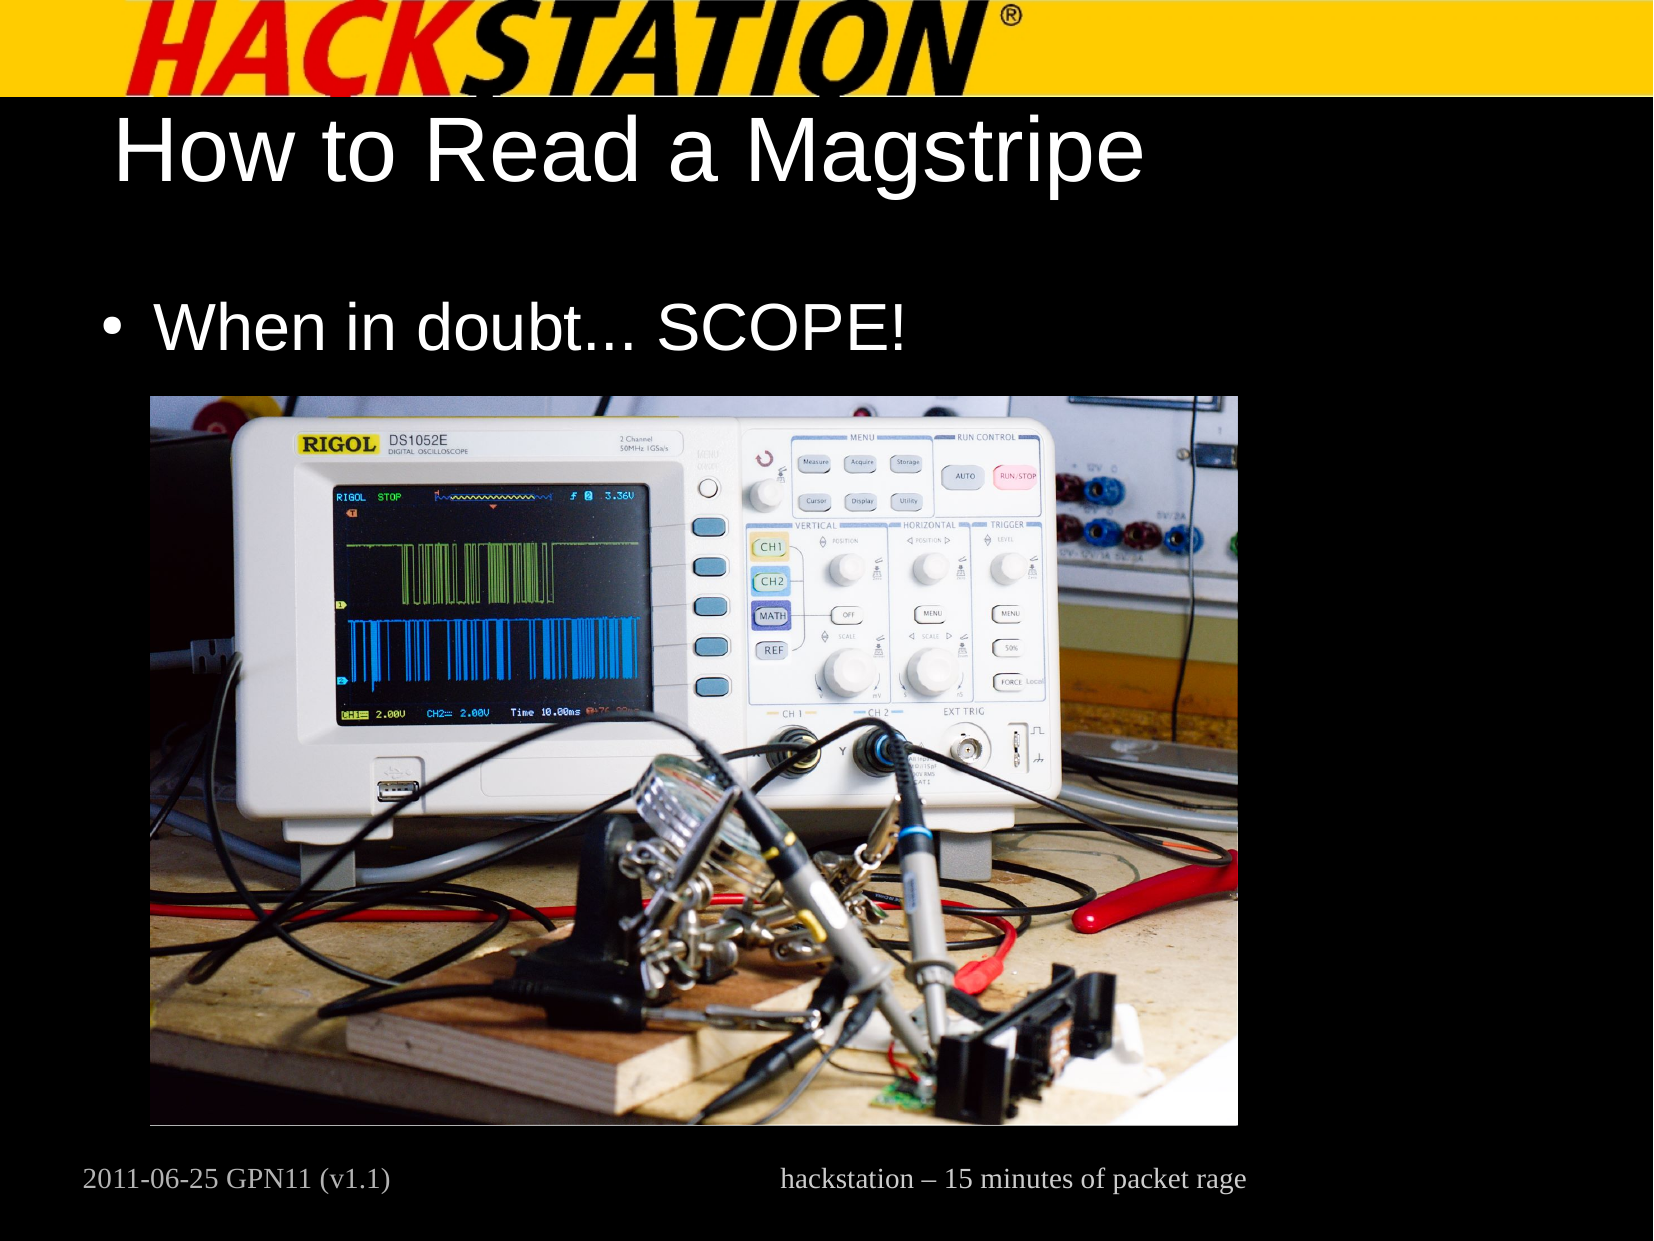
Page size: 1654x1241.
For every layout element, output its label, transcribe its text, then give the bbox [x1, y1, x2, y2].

picture [150, 396, 1238, 1126]
picture [0, 0, 1653, 97]
title How to Read a Magstripe [112, 75, 1571, 226]
list When in doubt... SCOPE! [82, 290, 1571, 1109]
